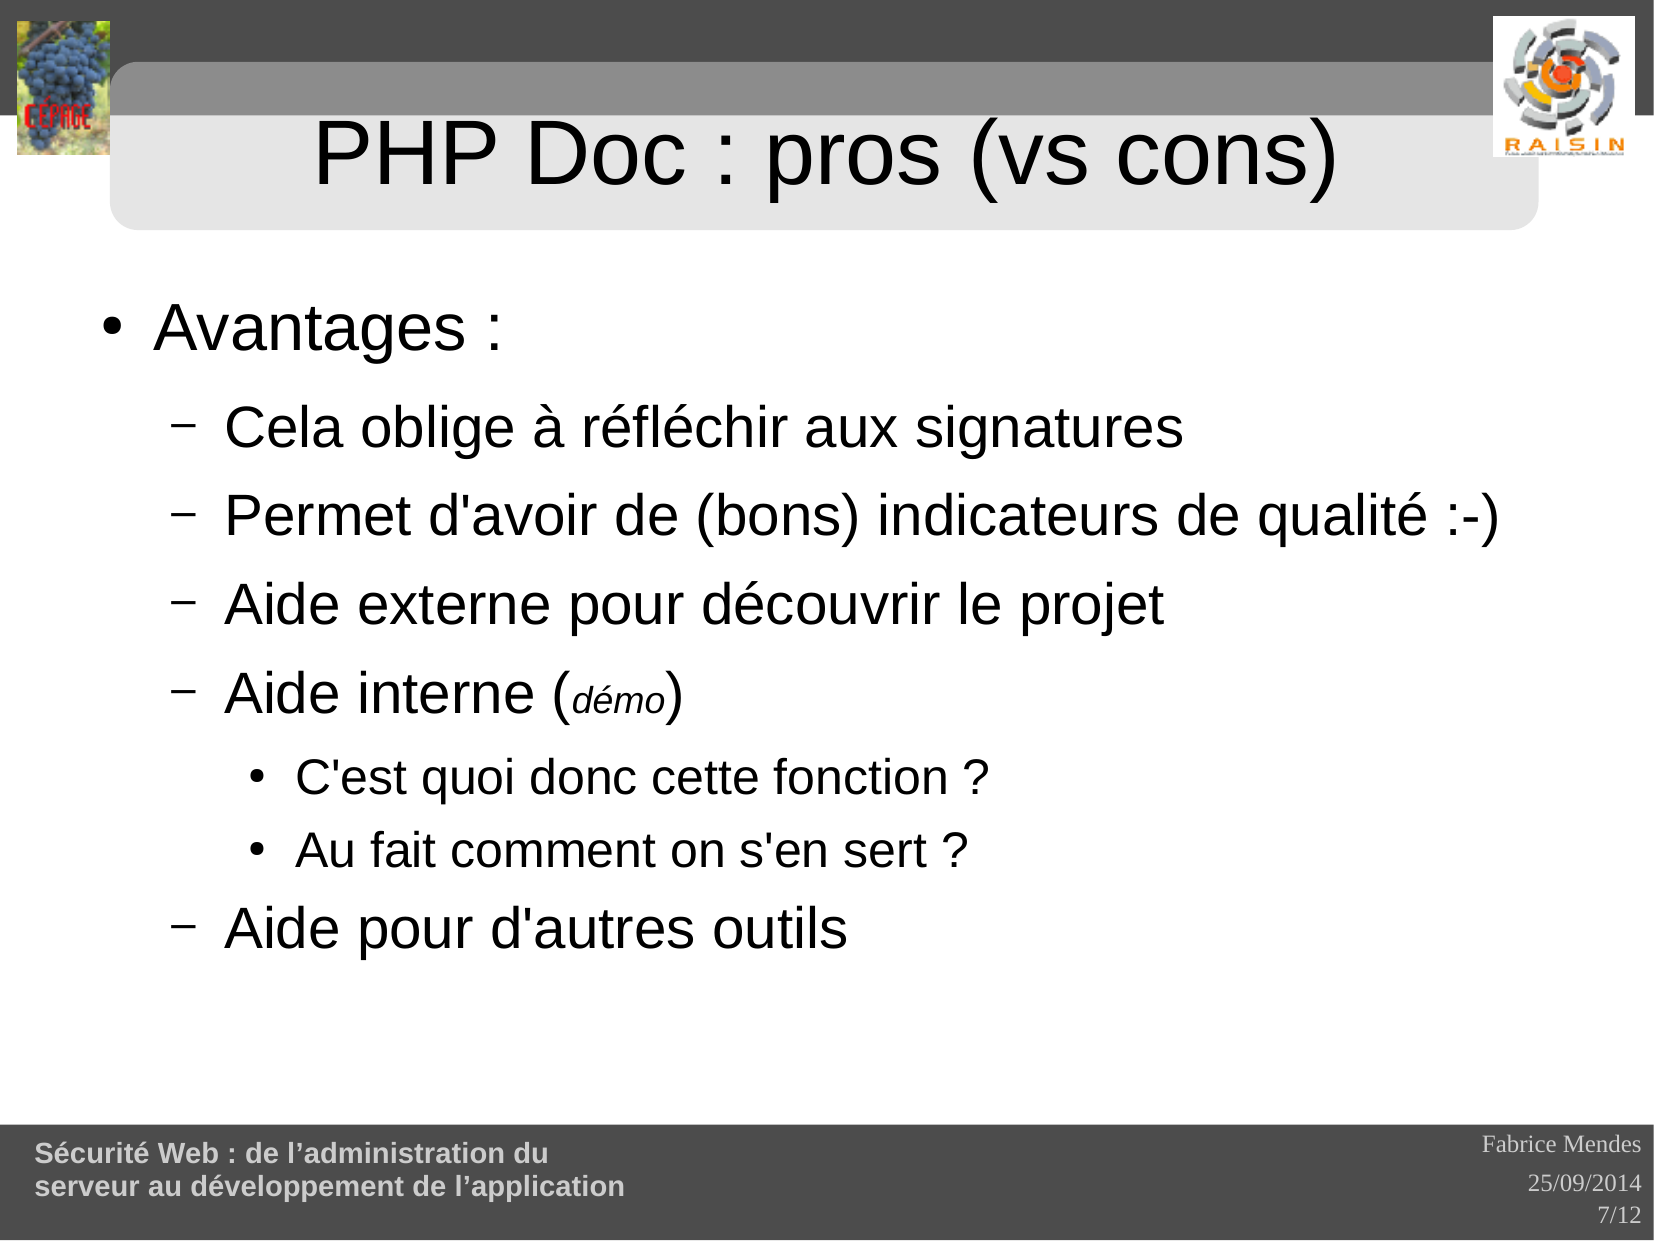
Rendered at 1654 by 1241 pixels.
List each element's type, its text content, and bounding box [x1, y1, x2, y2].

picture [17, 21, 110, 155]
title PHP Doc : pros (vs cons) [82, 49, 1571, 257]
list Avantages : Cela oblige à réfléchir aux signatures Permet d'avoir de (bons) indicateurs de qualité :-) Aide externe pour découvrir le projet Aide interne (démo) C'est quoi donc cette fonction ? Au fait comment on s'en sert ? Aide pour d'autres outils [82, 290, 1571, 1010]
picture [1493, 16, 1635, 157]
